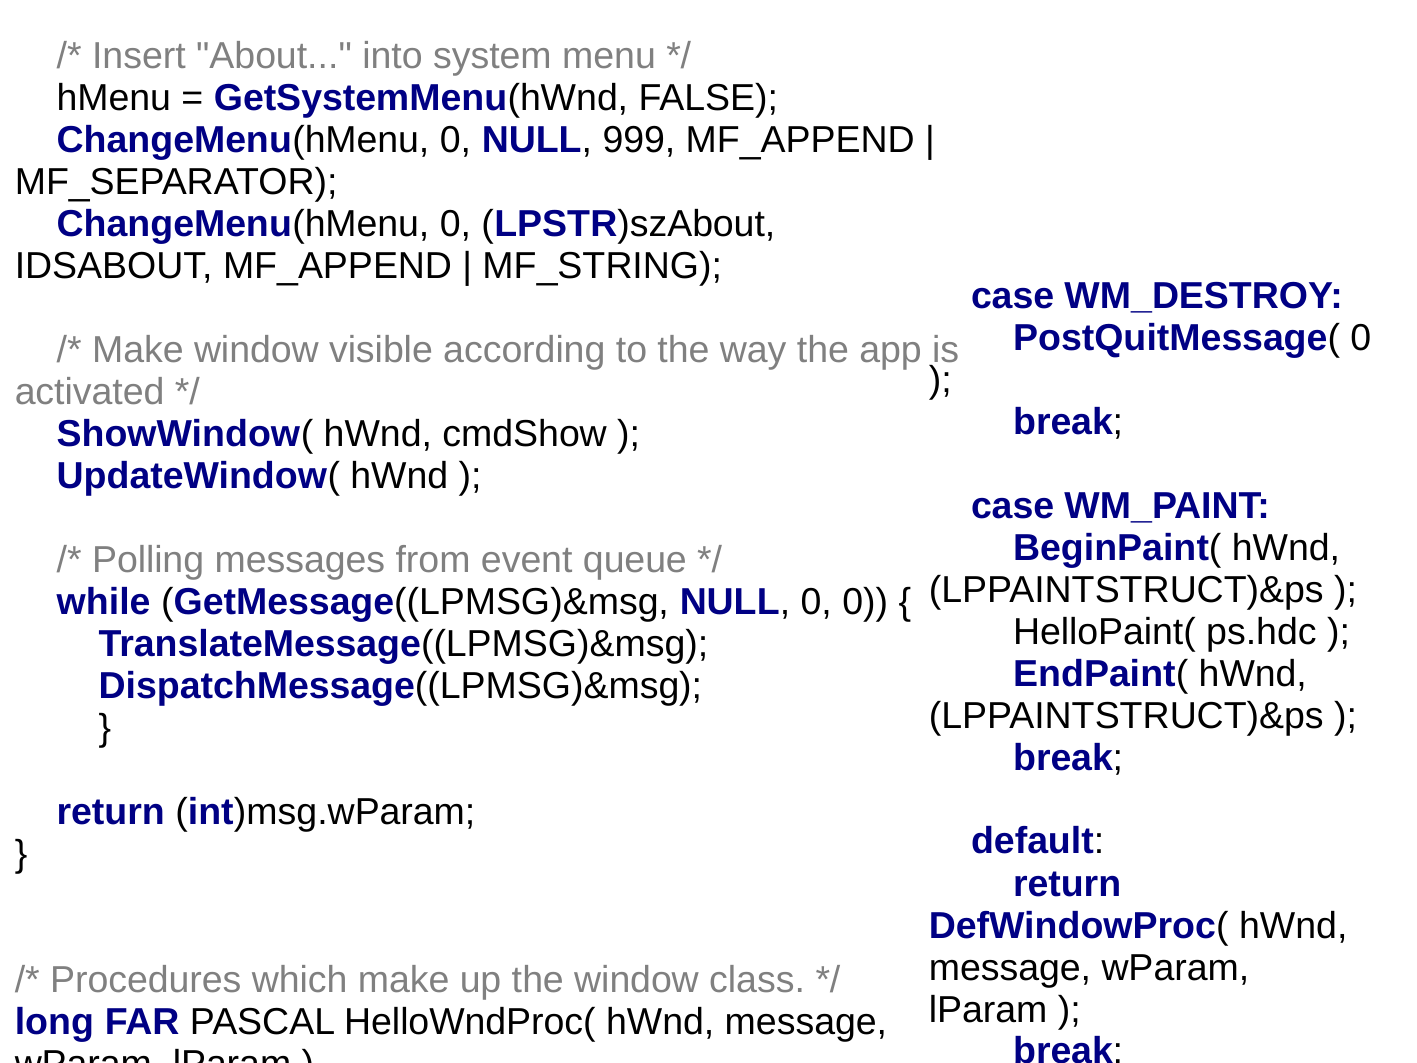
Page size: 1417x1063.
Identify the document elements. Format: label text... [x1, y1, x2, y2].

text_box case WM_DESTROY: PostQuitMessage( 0 ); break; case WM_PAINT: BeginPaint( hWnd, (LPPAINTSTRUCT)&ps ); HelloPaint( ps.hdc ); EndPaint( hWnd, (LPPAINTSTRUCT)&ps ); break; default: return DefWindowProc( hWnd, message, wParam, lParam ); break; } return(0L); } [914, 224, 1391, 936]
text_box /* Insert "About..." into system menu */ hMenu = GetSystemMenu(hWnd, FALSE); ChangeMenu(hMenu, 0, NULL, 999, MF_APPEND | MF_SEPARATOR); ChangeMenu(hMenu, 0, (LPSTR)szAbout, IDSABOUT, MF_APPEND | MF_STRING); /* Make window visible according to the way the app is activated */ ShowWindow( hWnd, cmdShow ); UpdateWindow( hWnd ); /* Polling messages from event queue */ while (GetMessage((LPMSG)&msg, NULL, 0, 0)) { TranslateMessage((LPMSG)&msg); DispatchMessage((LPMSG)&msg); } return (int)msg.wParam; } /* Procedures which make up the window class. */ long FAR PASCAL HelloWndProc( hWnd, message, wParam, lParam ) HWND hWnd; unsigned message; WORD wParam; LONG lParam; { PAINTSTRUCT ps; switch (message) { case WM_SYSCOMMAND: switch (wParam) { case IDSABOUT: DialogBox( hInst, MAKEINTRESOURCE(ABOUTBOX), hWnd, lpprocAbout ); break; default: return DefWindowProc( hWnd, message, wParam, lParam ); } break; [0, 27, 993, 1044]
